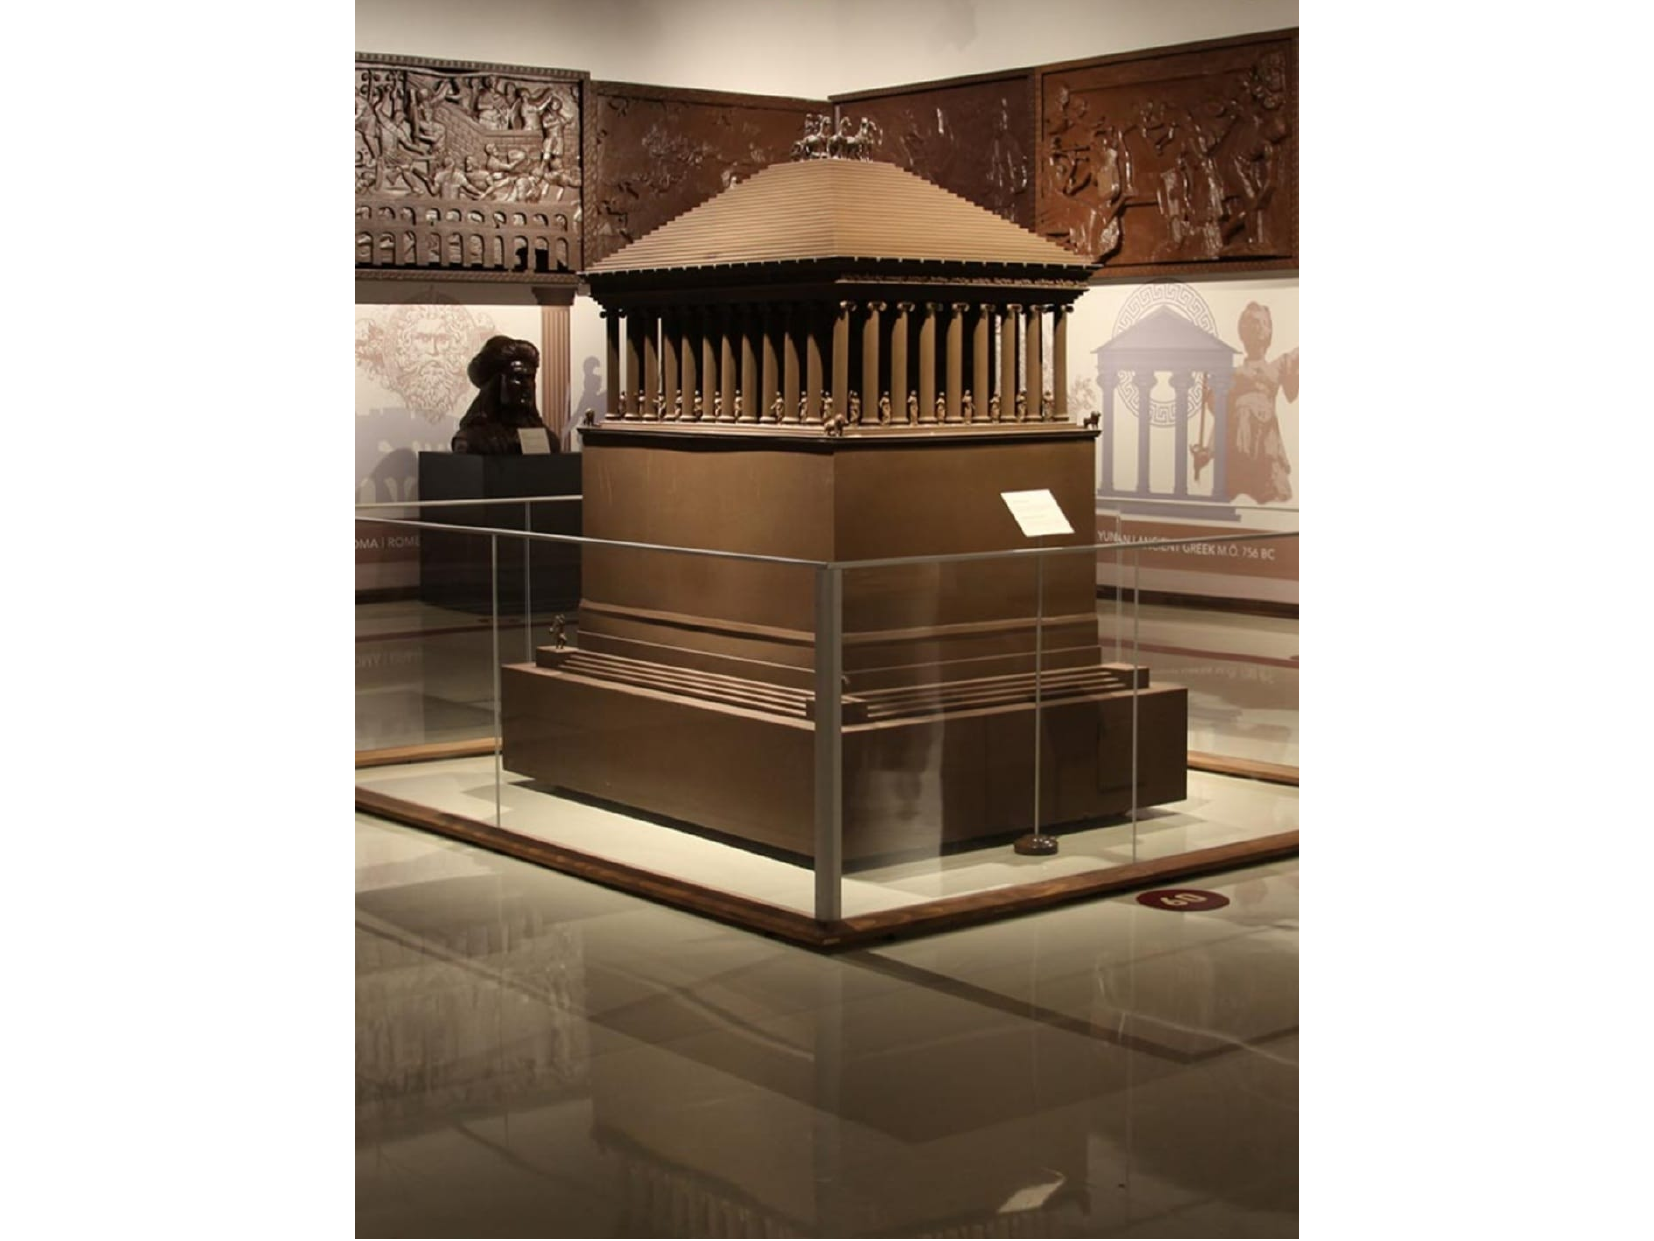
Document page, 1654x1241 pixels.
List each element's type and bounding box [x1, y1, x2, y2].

picture [355, 0, 1299, 1239]
